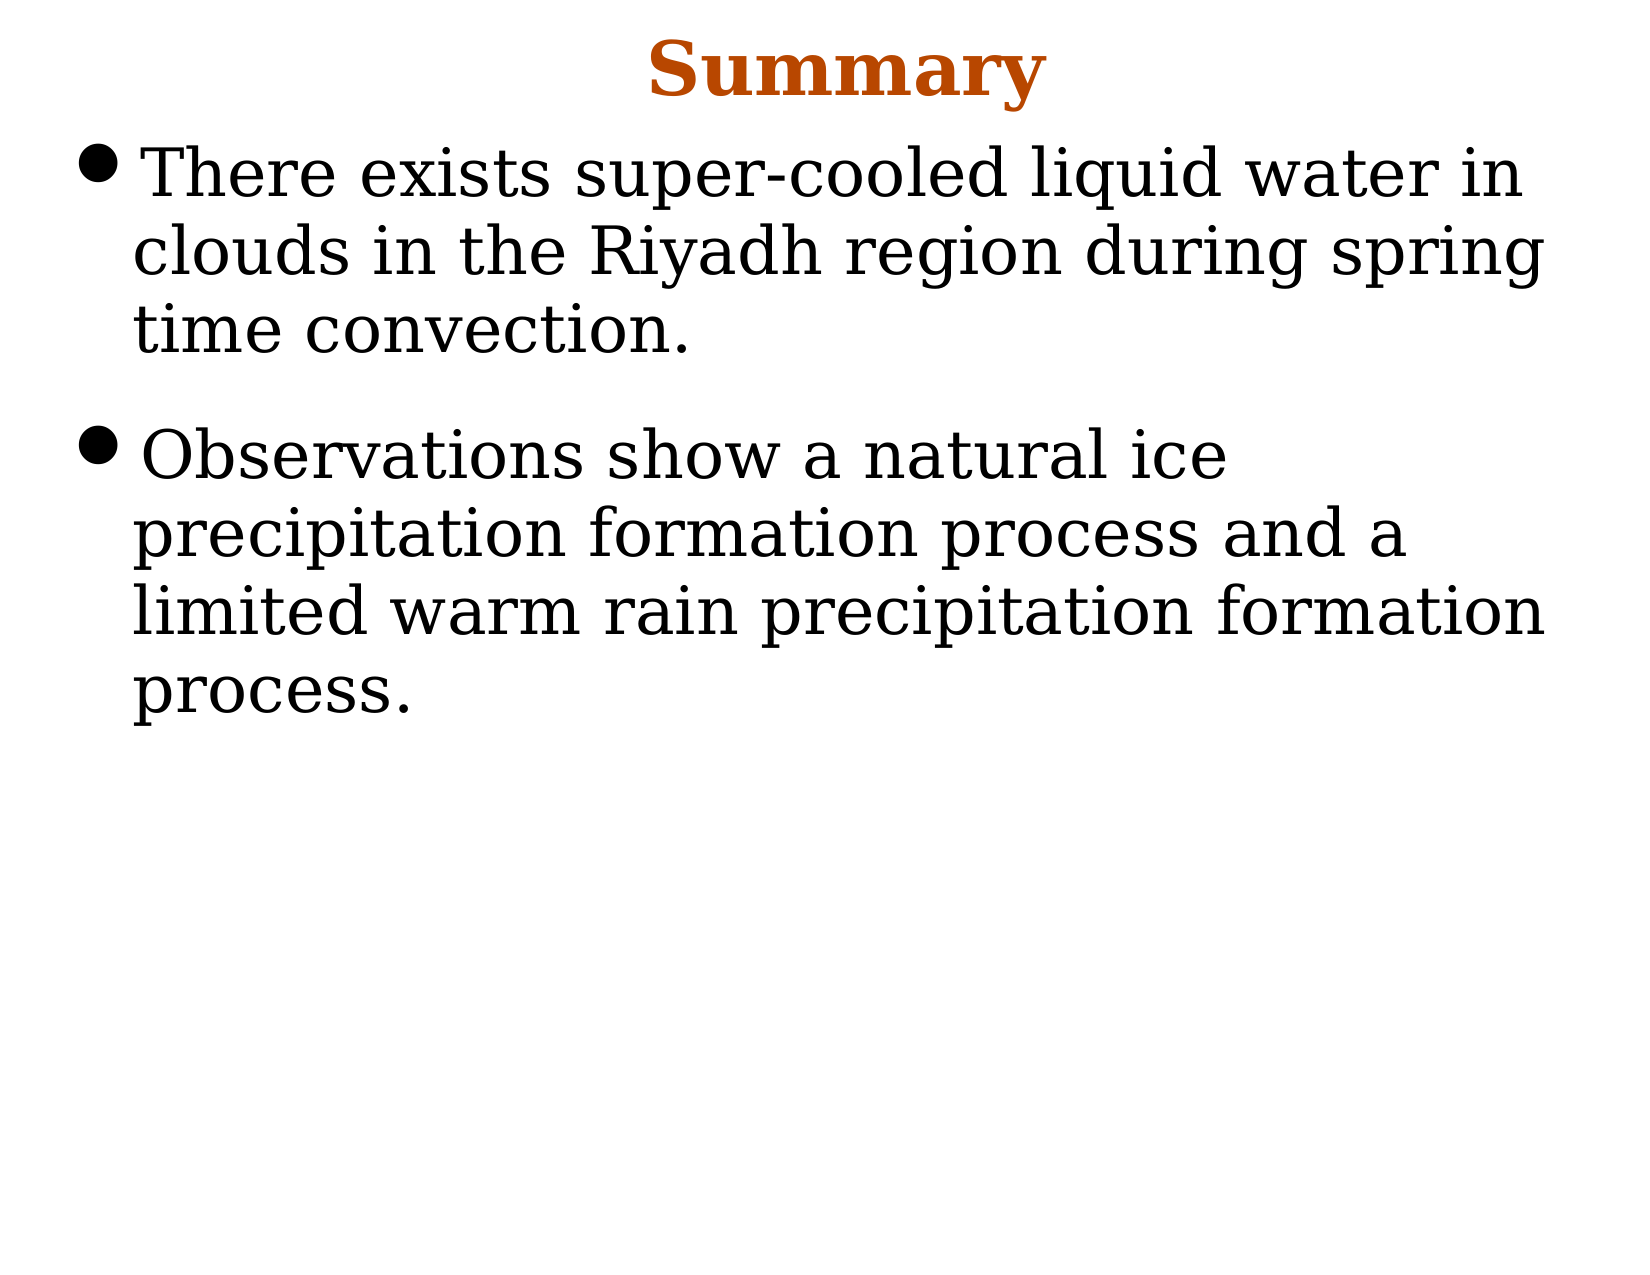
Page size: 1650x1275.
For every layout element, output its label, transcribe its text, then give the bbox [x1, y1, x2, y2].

text_box There exists super-cooled liquid water in clouds in the Riyadh region during spring time convection. Observations show a natural ice precipitation formation process and a limited warm rain precipitation formation process. [58, 124, 1618, 737]
text_box Summary [591, 23, 1100, 113]
